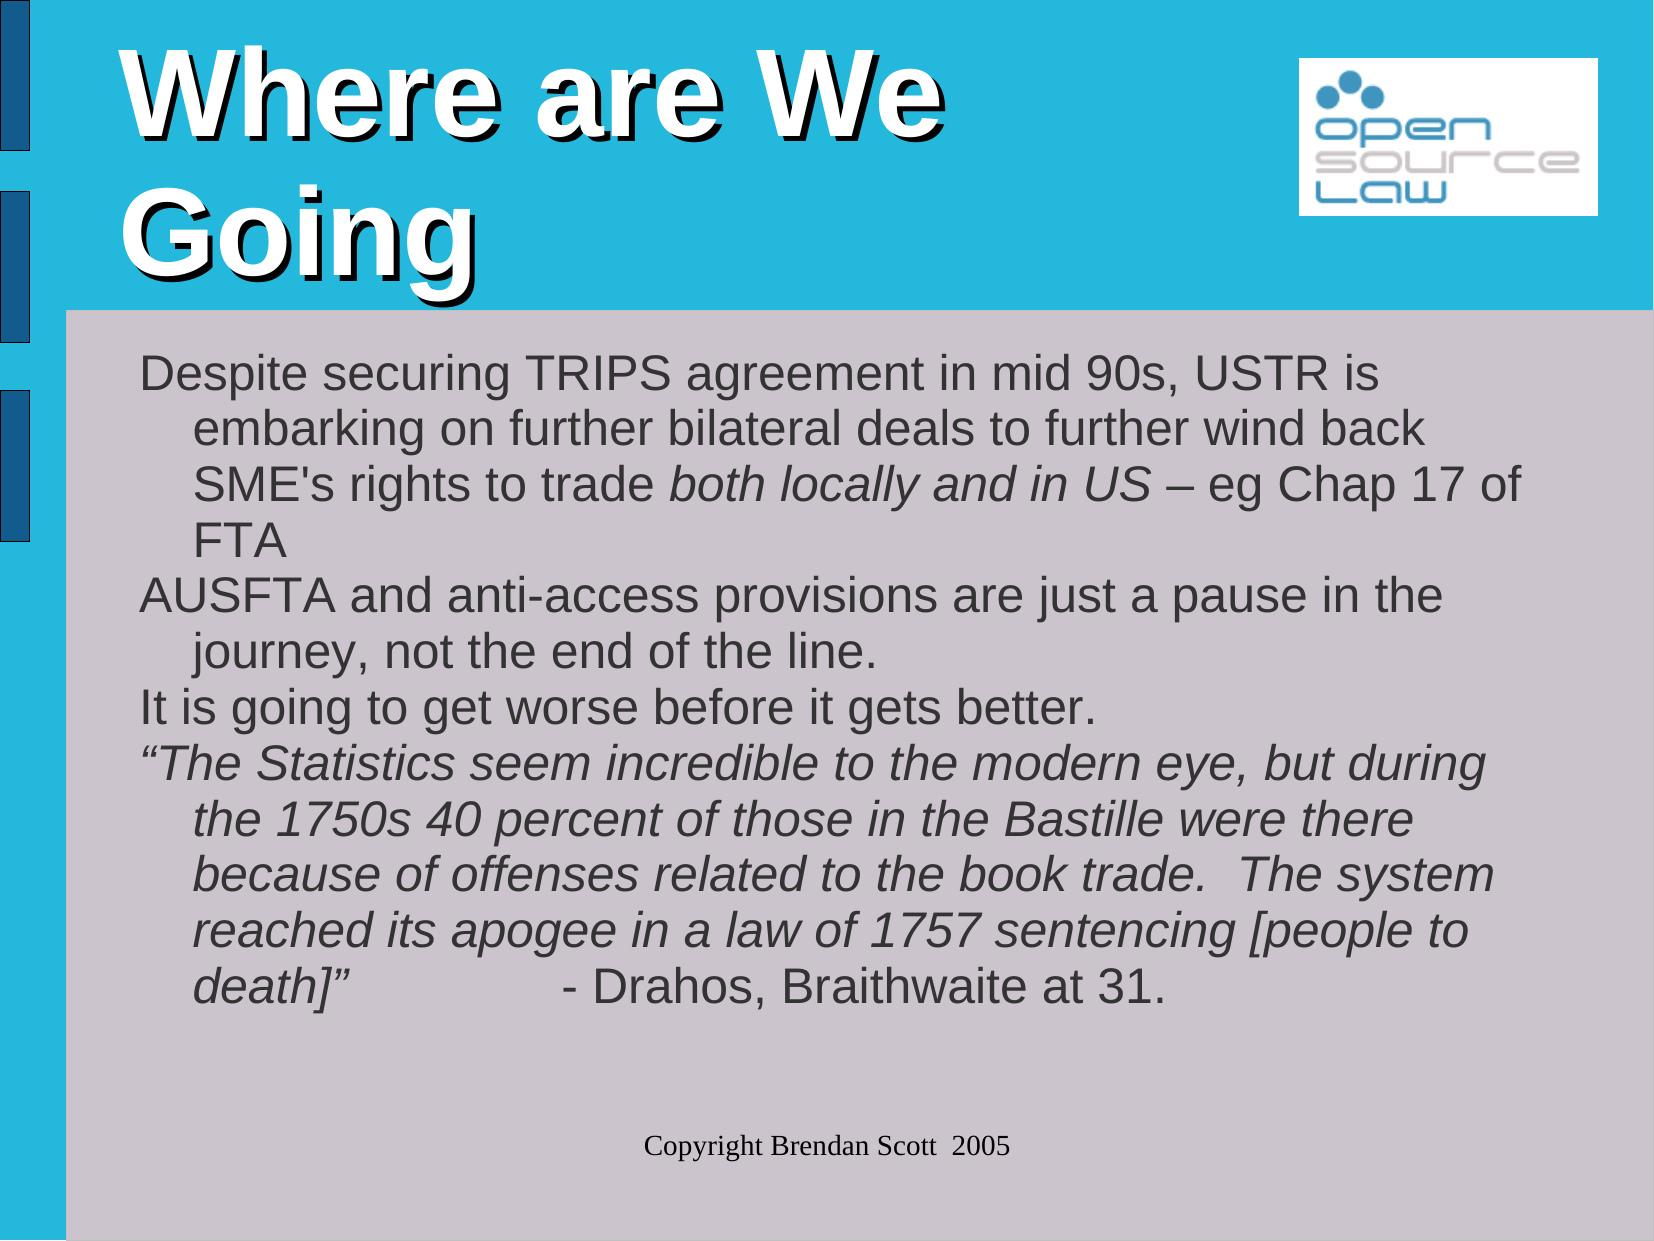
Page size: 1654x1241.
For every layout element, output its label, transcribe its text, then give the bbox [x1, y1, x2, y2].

list Despite securing TRIPS agreement in mid 90s, USTR is embarking on further bilateral deals to further wind back SME's rights to trade both locally and in US – eg Chap 17 of FTA AUSFTA and anti-access provisions are just a pause in the journey, not the end of the line. It is going to get worse before it gets better. “The Statistics seem incredible to the modern eye, but during the 1750s 40 percent of those in the Bastille were there because of offenses related to the book trade. The system reached its apogee in a law of 1757 sentencing [people to death]” - Drahos, Braithwaite at 31. [121, 344, 1534, 1112]
picture [1299, 58, 1598, 216]
title Where are We Going [118, 1, 1211, 324]
